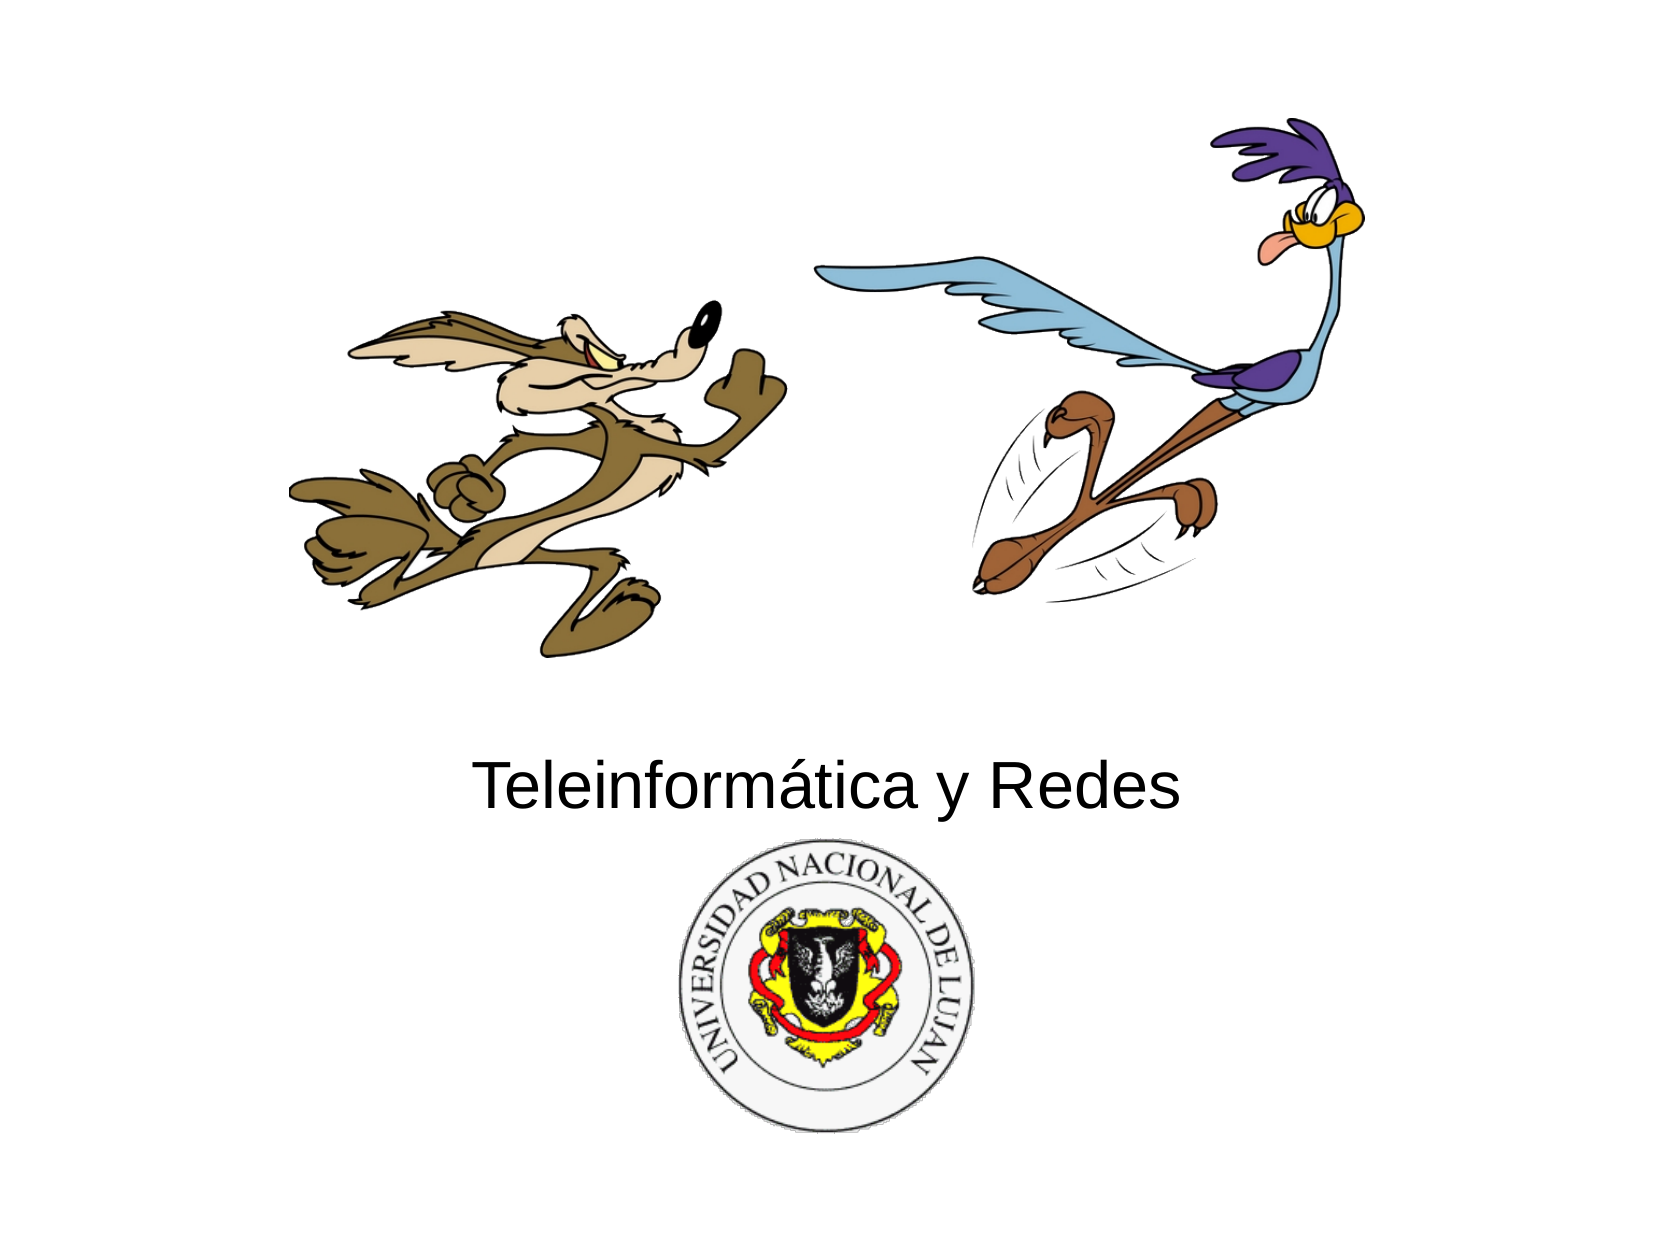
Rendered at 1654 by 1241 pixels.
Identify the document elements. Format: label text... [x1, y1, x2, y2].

subtitle Teleinformática y Redes [259, 507, 1394, 1063]
picture [678, 1063, 976, 1134]
picture [289, 118, 1365, 658]
